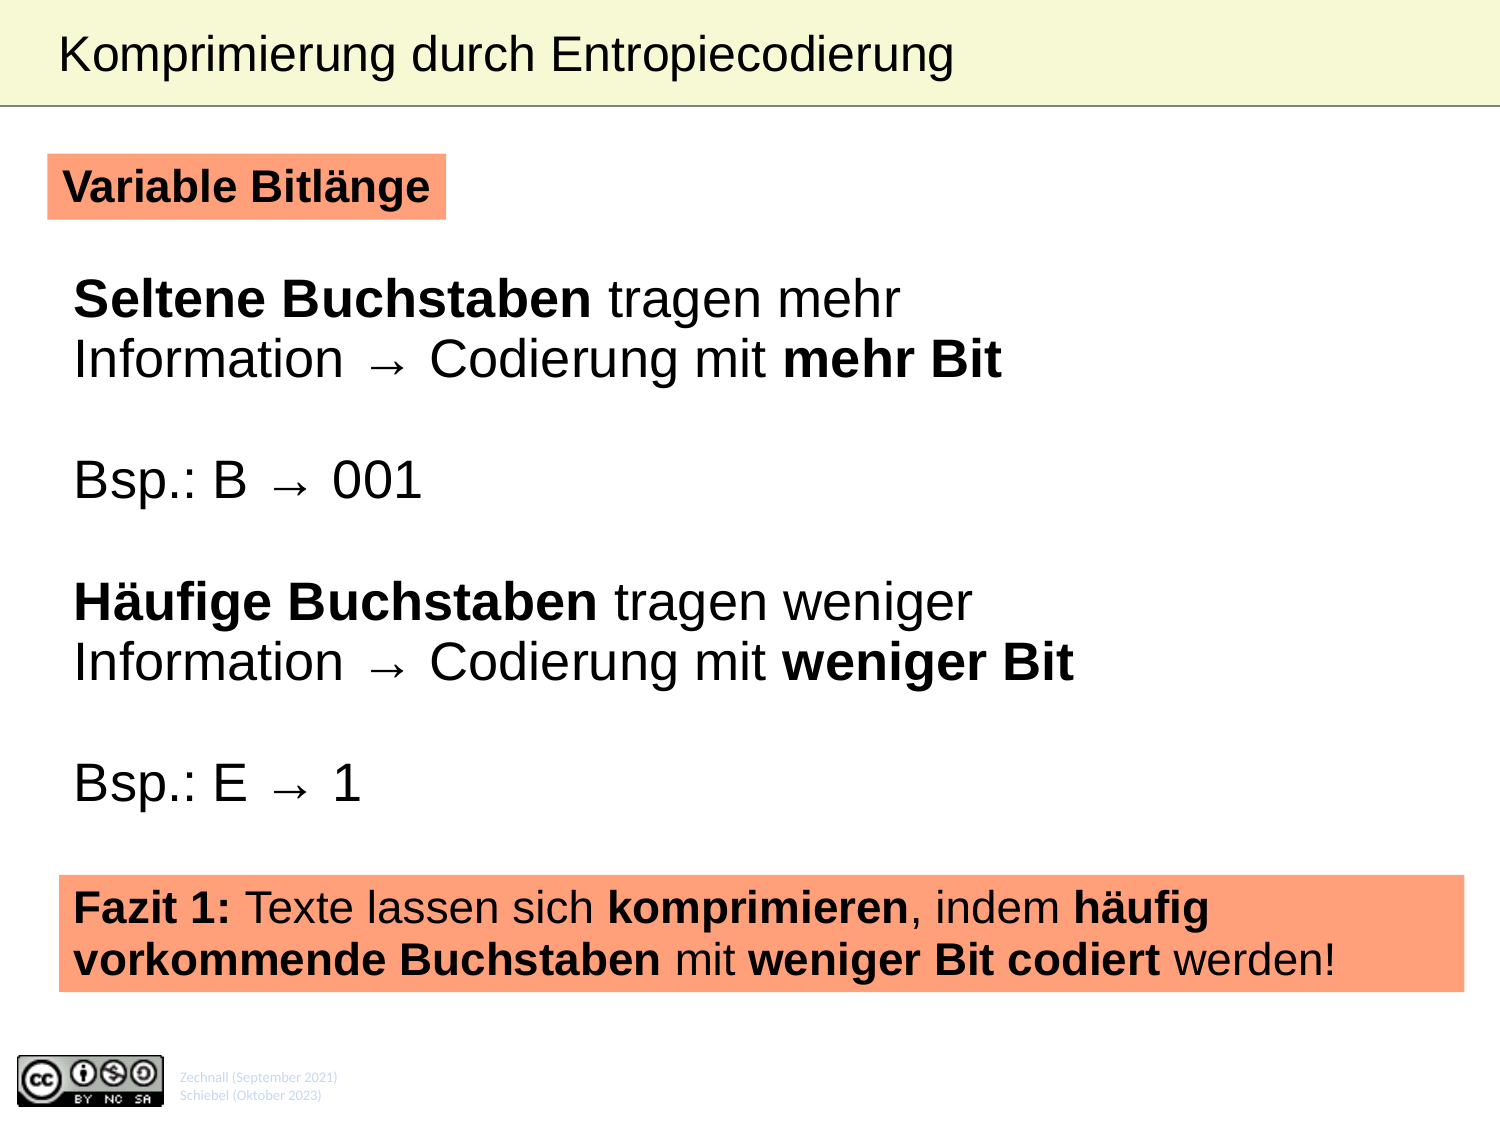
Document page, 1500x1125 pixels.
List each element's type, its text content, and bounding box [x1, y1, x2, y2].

text_box Fazit 1: Texte lassen sich komprimieren, indem häufig vorkommende Buchstaben mit weniger Bit codiert werden! [59, 874, 1465, 993]
text_box Variable Bitlänge [47, 153, 447, 220]
picture [17, 1055, 164, 1107]
title Komprimierung durch Entropiecodierung [59, 0, 1028, 123]
text_box Seltene Buchstaben tragen mehr Information → Codierung mit mehr Bit Bsp.: B → 001 Häufige Buchstaben tragen weniger Information → Codierung mit weniger Bit Bsp.: E → 1 [59, 260, 1098, 821]
